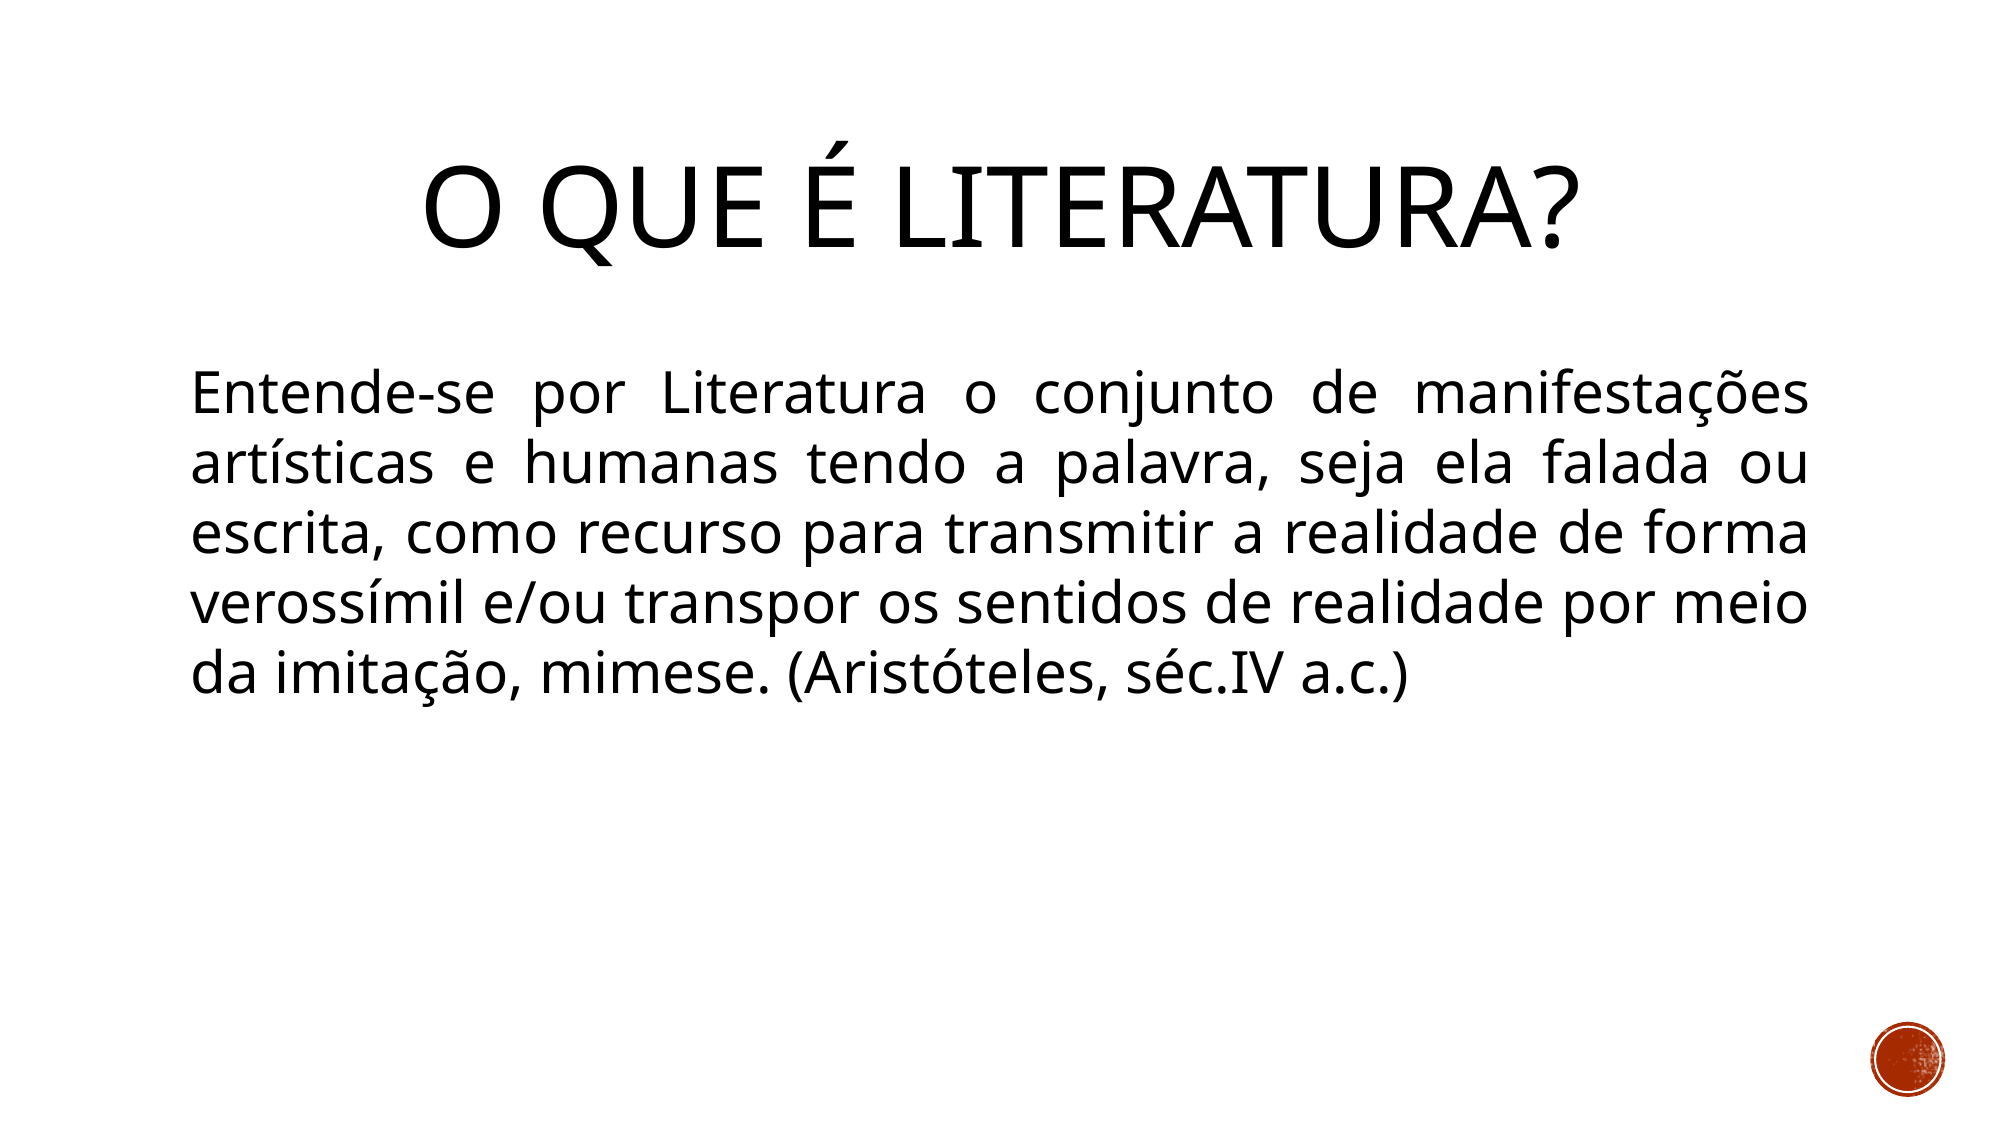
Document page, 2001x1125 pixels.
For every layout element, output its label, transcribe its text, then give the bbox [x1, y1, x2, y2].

list Entende-se por Literatura o conjunto de manifestações artísticas e humanas tendo a palavra, seja ela falada ou escrita, como recurso para transmitir a realidade de forma verossímil e/ou transpor os sentidos de realidade por meio da imitação, mimese. (Aristóteles, séc.IV a.c.) [175, 348, 1826, 1013]
picture [1870, 1021, 1946, 1097]
title O que é literatura? [175, 79, 1826, 344]
